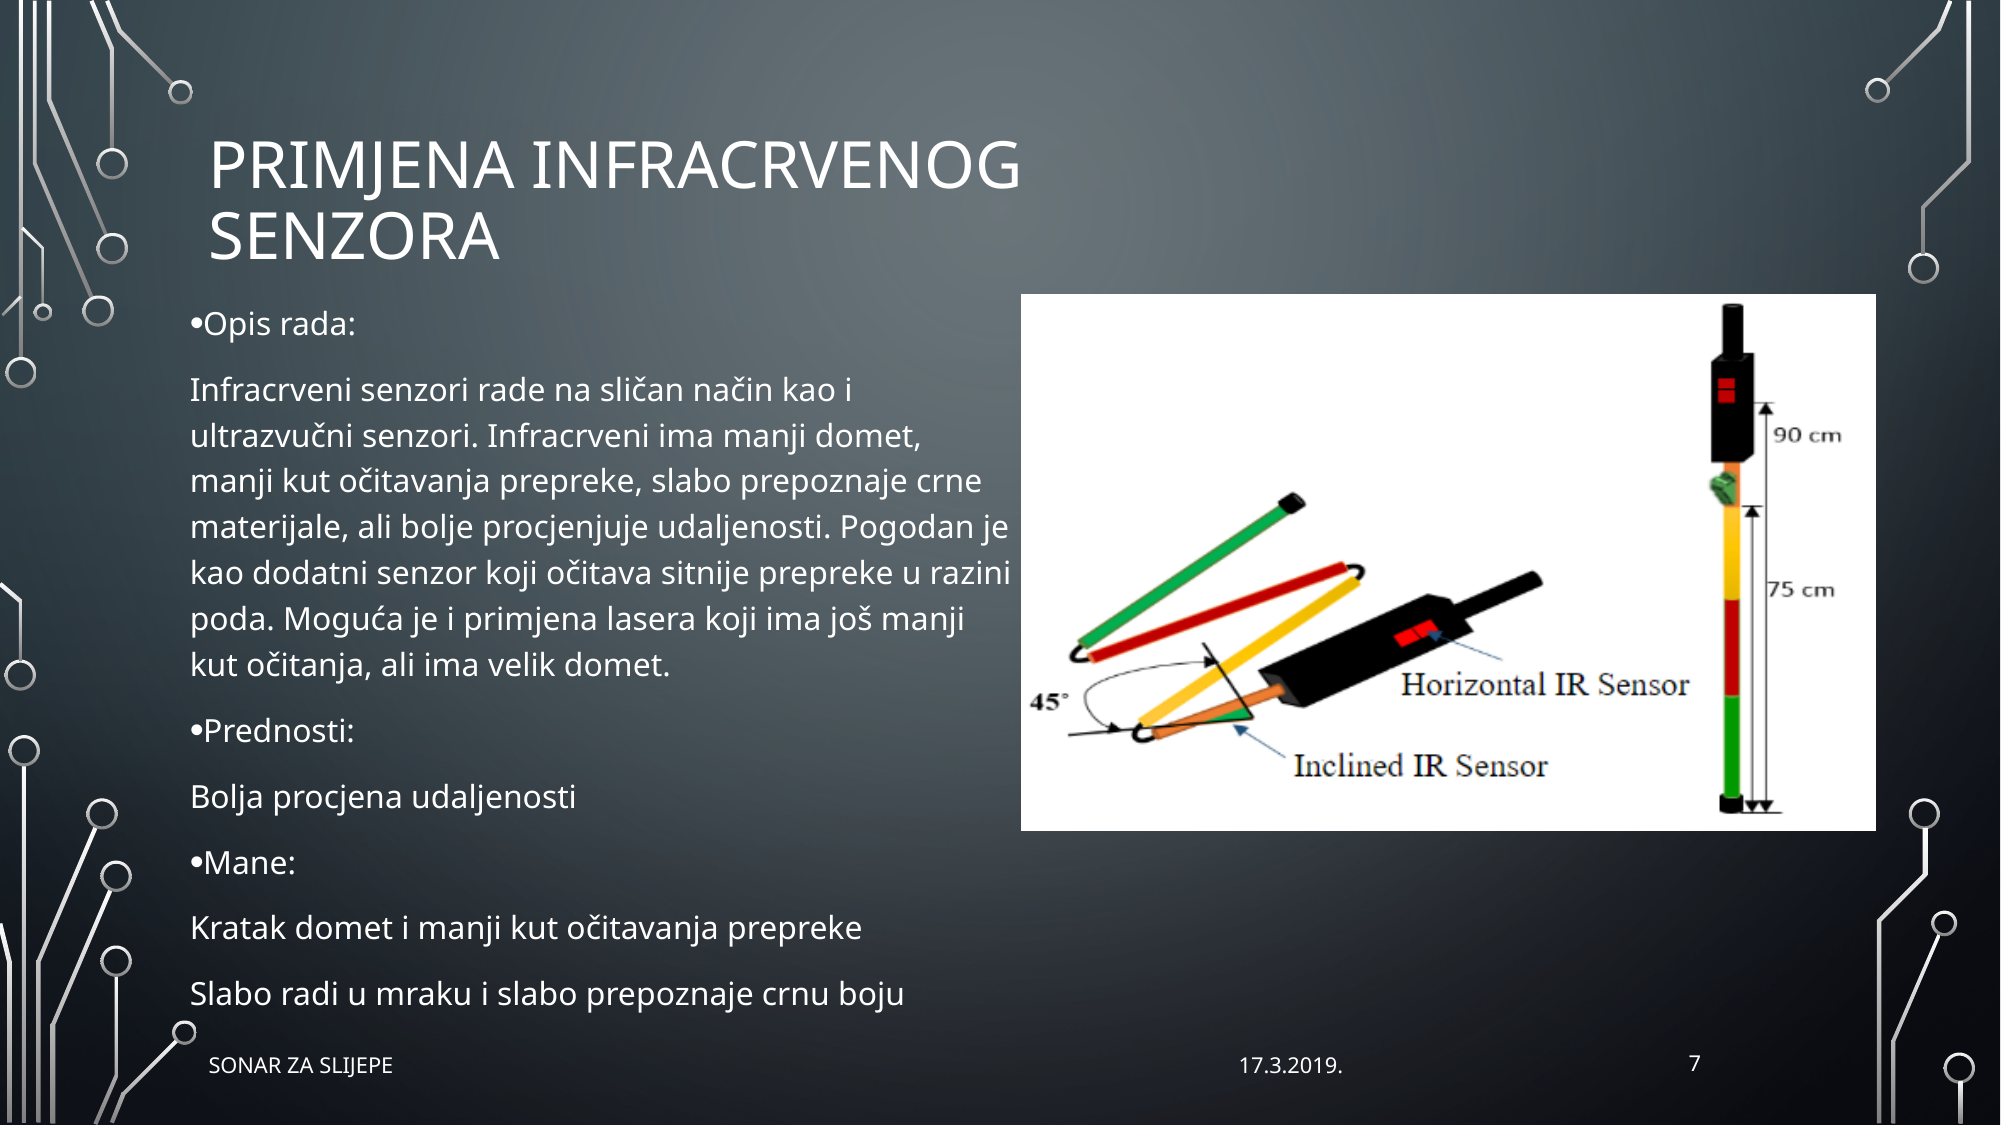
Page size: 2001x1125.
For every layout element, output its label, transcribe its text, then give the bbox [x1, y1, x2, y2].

picture [1021, 294, 1876, 831]
list Opis rada: Infracrveni senzori rade na sličan način kao i ultrazvučni senzori. Infracrveni ima manji domet, manji kut očitavanja prepreke, slabo prepoznaje crne materijale, ali bolje procjenjuje udaljenosti. Pogodan je kao dodatni senzor koji očitava sitnije prepreke u razini poda. Moguća je i primjena lasera koji ima još manji kut očitanja, ali ima velik domet. Prednosti: Bolja procjena udaljenosti Mane: Kratak domet i manji kut očitavanja prepreke Slabo radi u mraku i slabo prepoznaje crnu boju [174, 288, 1029, 1022]
title Primjena infracrvenog senzora [193, 103, 1095, 294]
text_box [1673, 1034, 1801, 1095]
text_box 17.3.2019. [1223, 1034, 1673, 1095]
text_box Sonar za slijepe [193, 1034, 1218, 1095]
